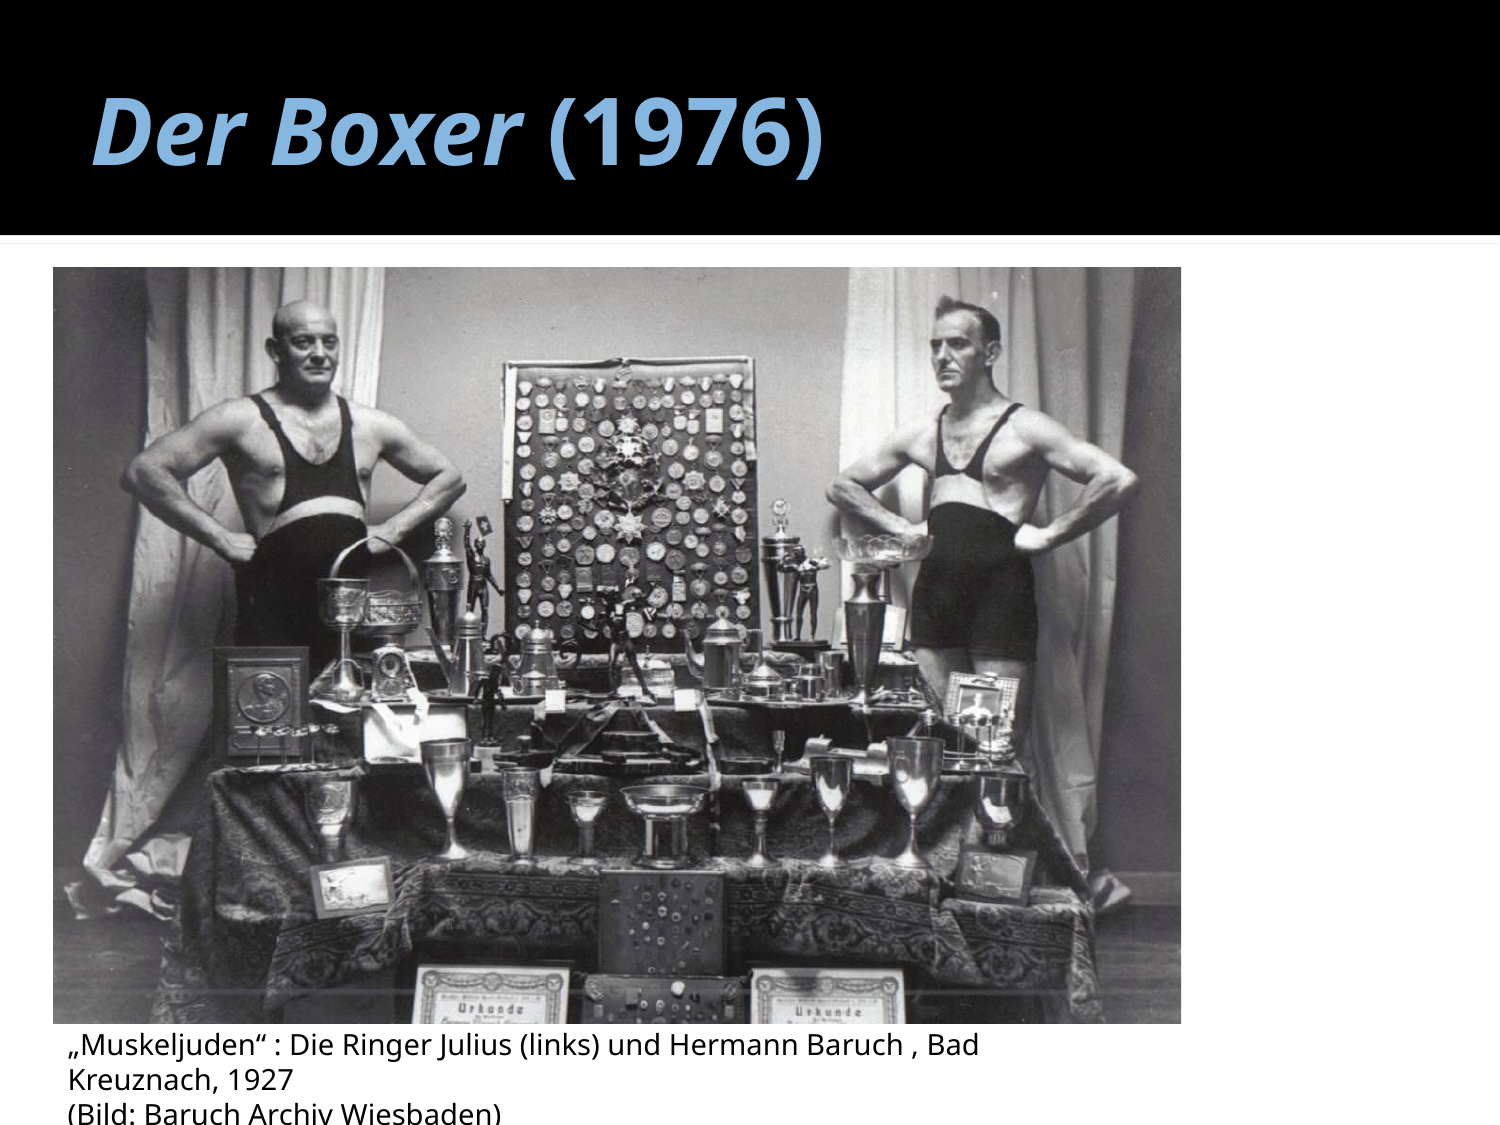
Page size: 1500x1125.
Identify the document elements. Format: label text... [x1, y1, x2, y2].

title Der Boxer (1976) [75, 25, 1425, 231]
text_box „Muskeljuden“ : Die Ringer Julius (links) und Hermann Baruch , Bad Kreuznach, 1927 (Bild: Baruch Archiv Wiesbaden) [53, 1018, 1128, 1125]
picture [53, 267, 1182, 1024]
